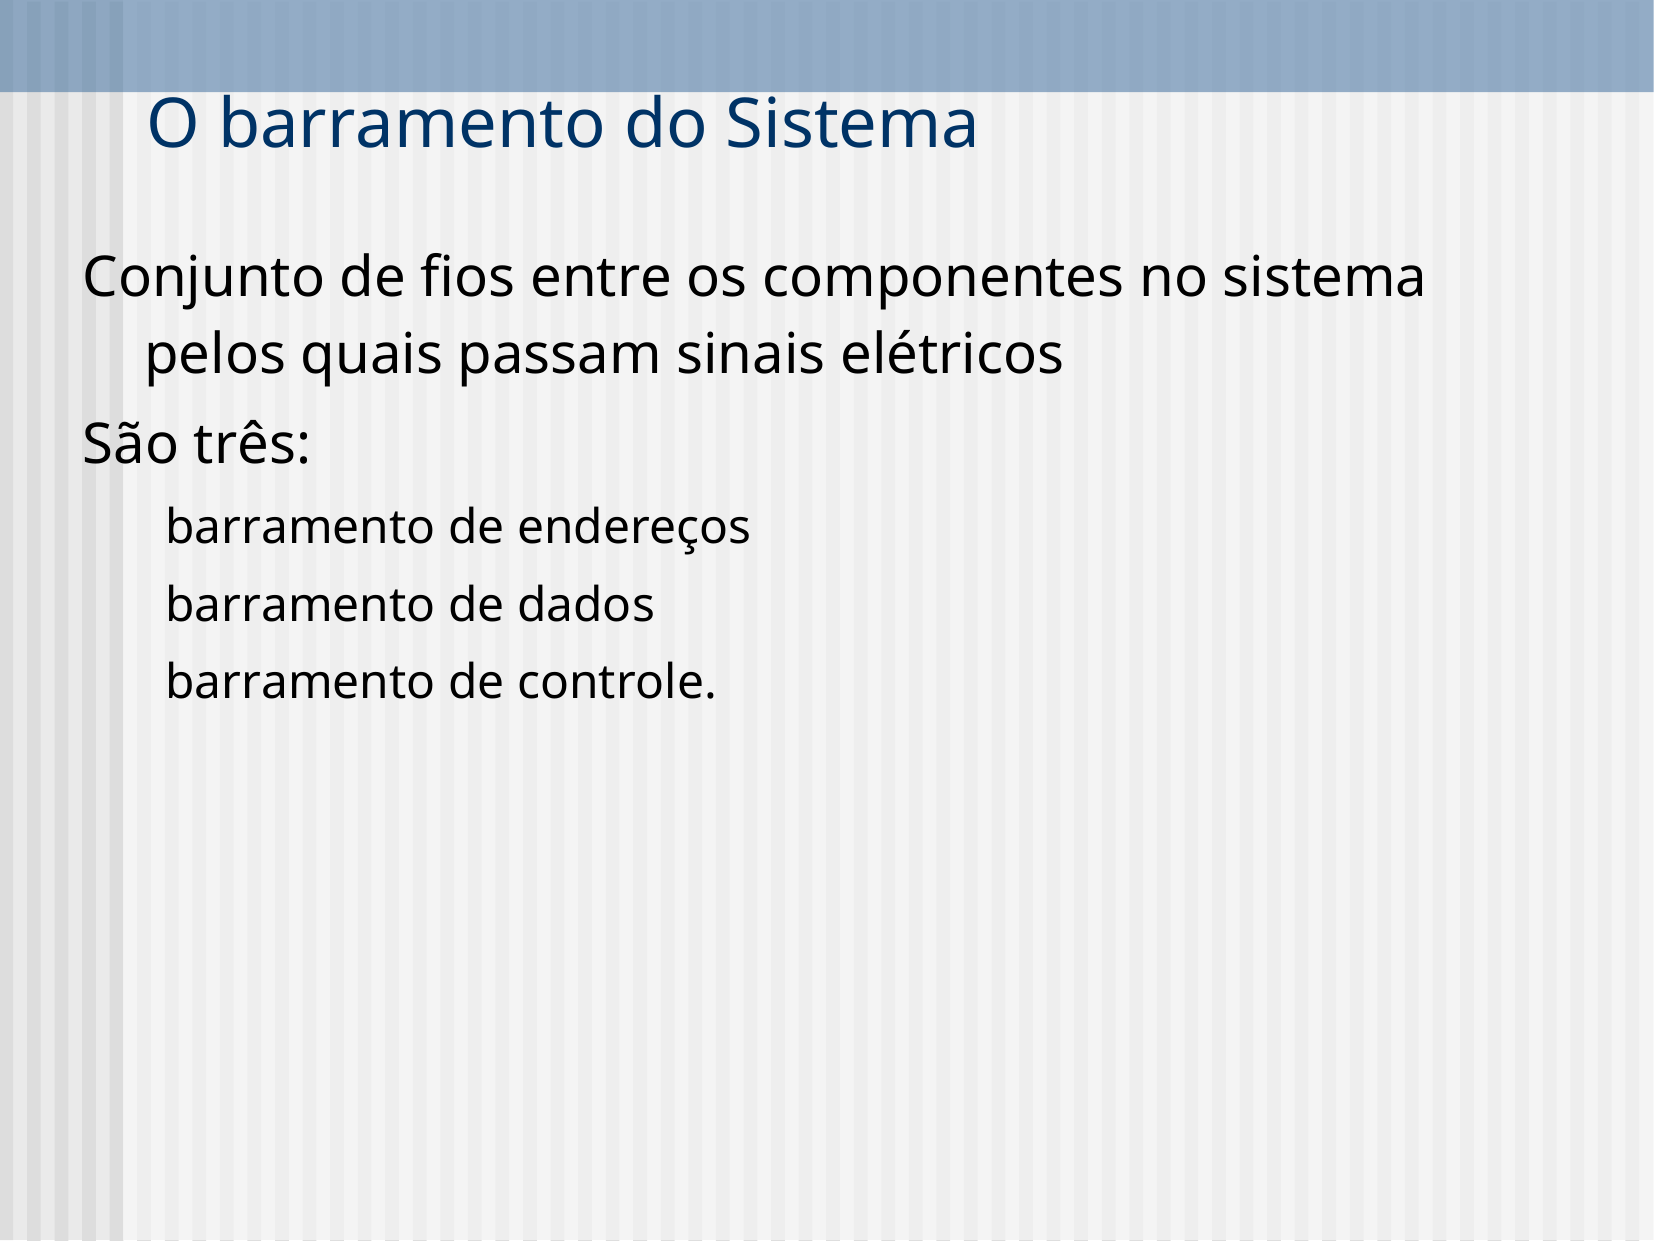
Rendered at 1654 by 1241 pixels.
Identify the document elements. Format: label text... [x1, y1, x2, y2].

title O barramento do Sistema [146, 36, 1536, 204]
list Conjunto de fios entre os componentes no sistema pelos quais passam sinais elétricos São três: barramento de endereços barramento de dados barramento de controle. [82, 236, 1571, 1094]
